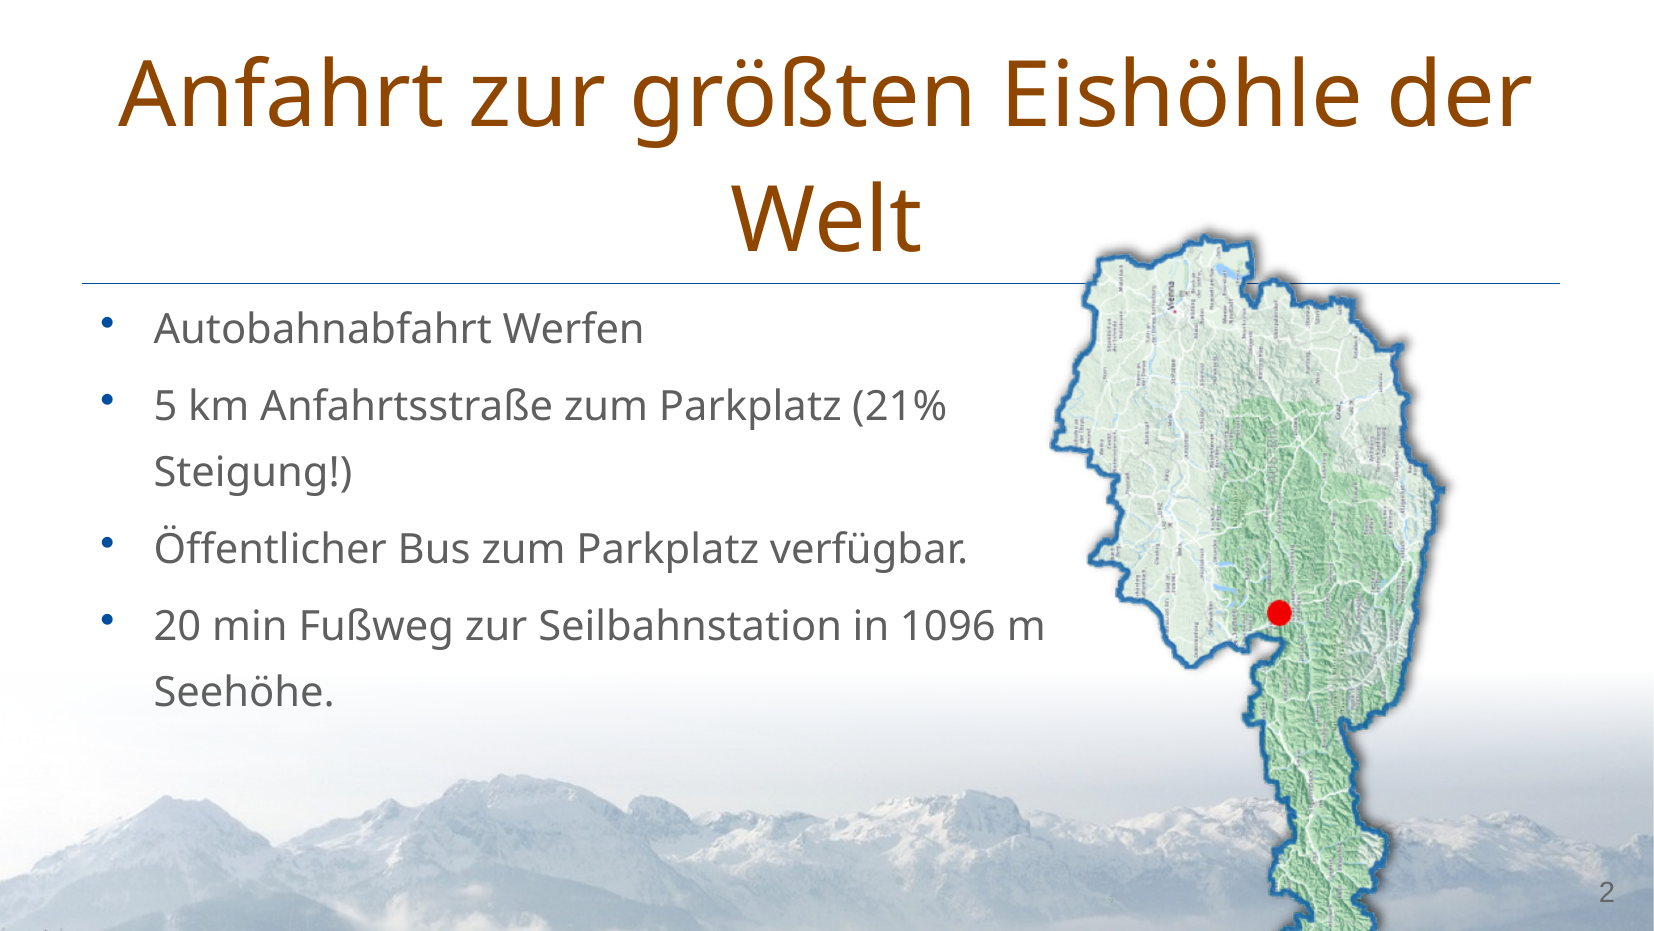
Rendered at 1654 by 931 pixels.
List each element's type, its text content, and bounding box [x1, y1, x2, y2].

title Anfahrt zur größten Eishöhle der Welt [82, 25, 1571, 281]
list Autobahnabfahrt Werfen 5 km Anfahrtsstraße zum Parkplatz (21% Steigung!) Öffentlicher Bus zum Parkplatz verfügbar. 20 min Fußweg zur Seilbahnstation in 1096 m Seehöhe. [82, 290, 1040, 792]
picture [1040, 215, 1464, 931]
